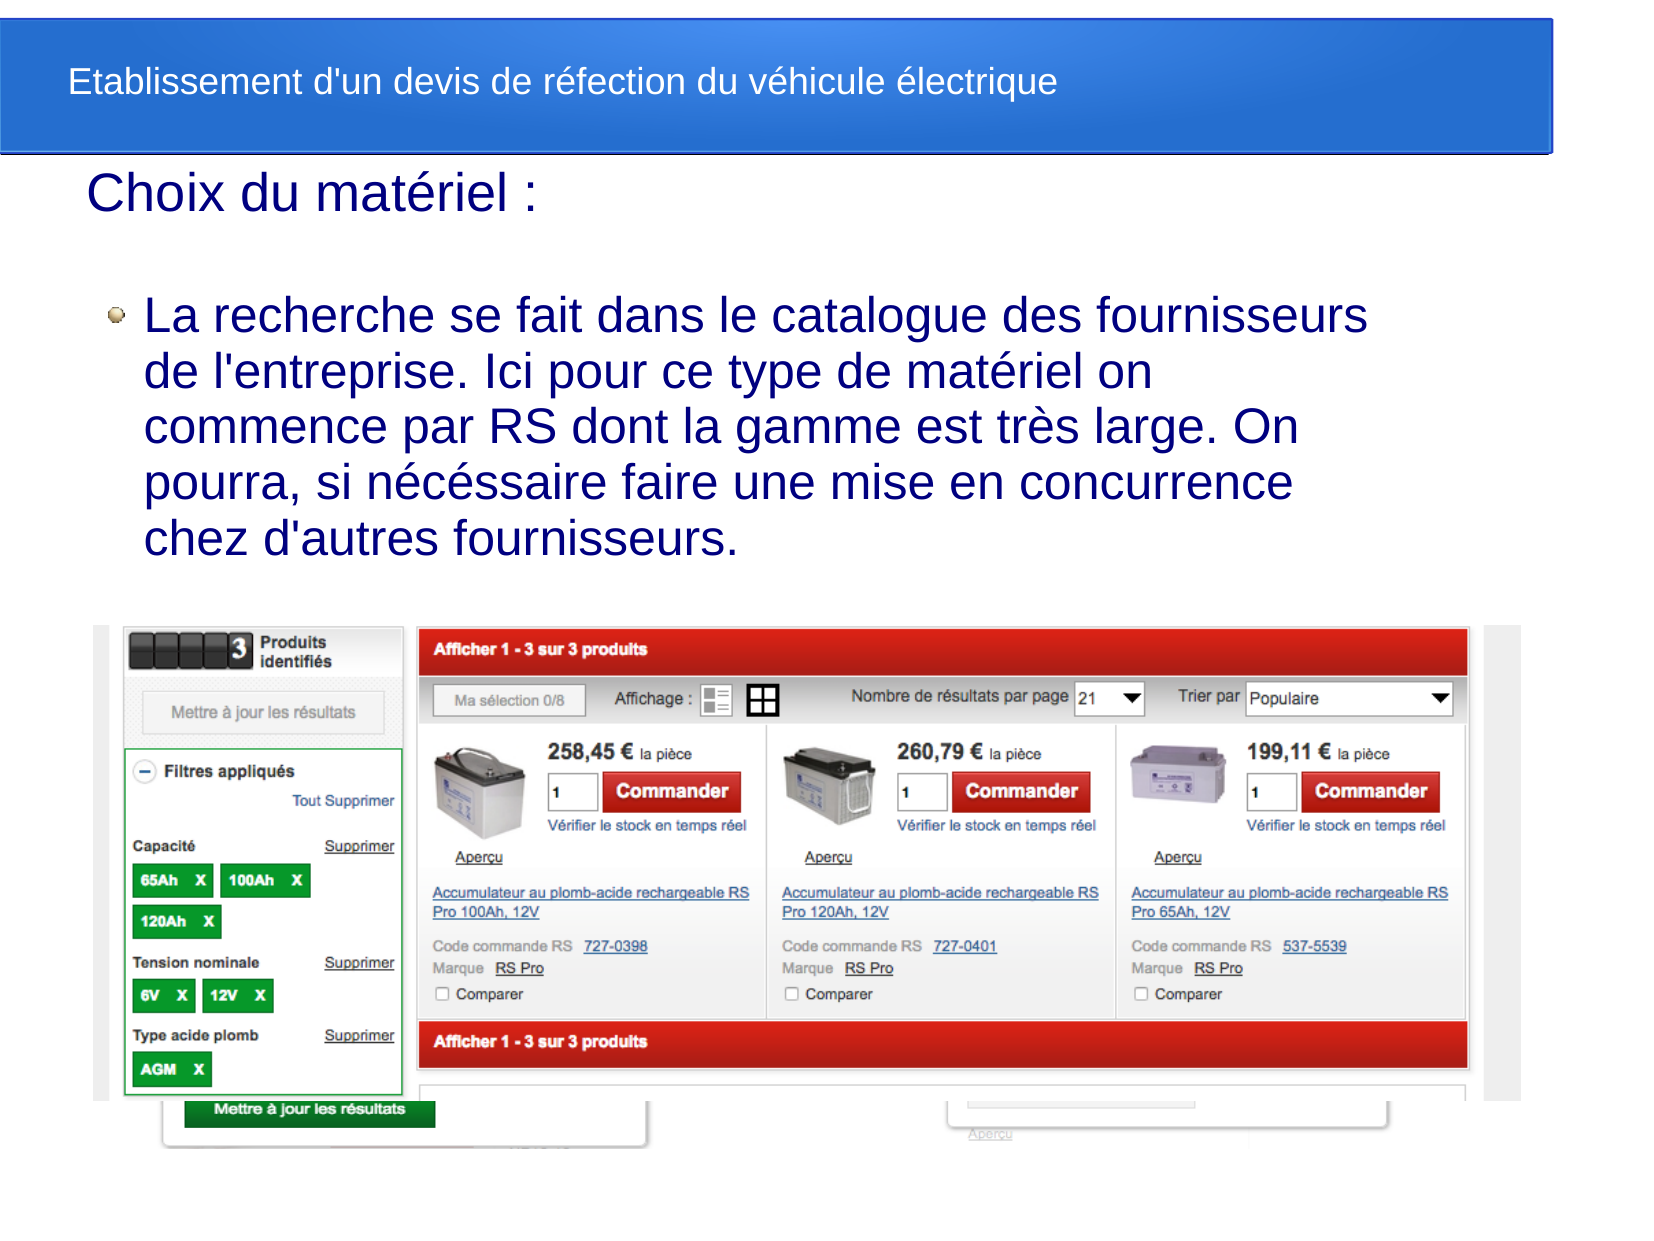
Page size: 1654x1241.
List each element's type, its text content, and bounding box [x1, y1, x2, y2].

text_box La recherche se fait dans le catalogue des fournisseurs de l'entreprise. Ici pour ce type de matériel on commence par RS dont la gamme est très large. On pourra, si nécéssaire faire une mise en concurrence chez d'autres fournisseurs. On utilise les différents filtres du catalogue : [93, 279, 1424, 625]
text_box Etablissement d'un devis de réfection du véhicule électrique [53, 53, 1076, 111]
text_box Choix du matériel : [71, 155, 638, 231]
picture [93, 625, 1521, 1149]
